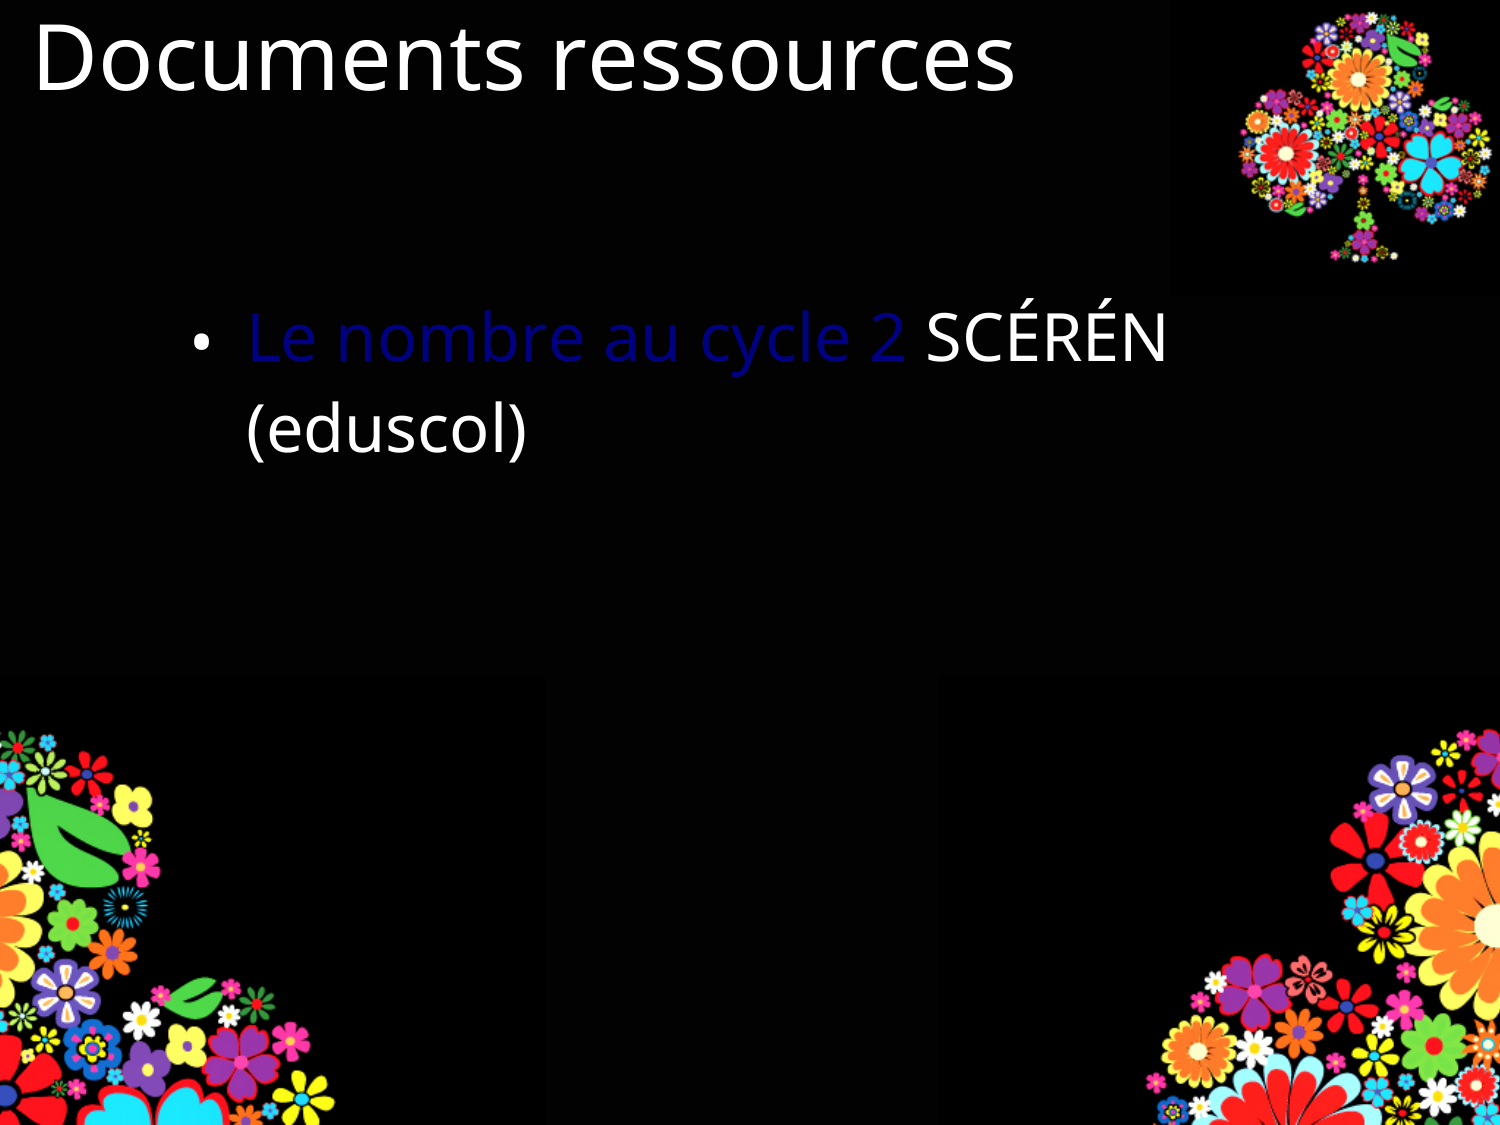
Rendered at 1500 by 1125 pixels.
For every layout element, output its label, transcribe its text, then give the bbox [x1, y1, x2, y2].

picture [0, 0, 1500, 1125]
list Le nombre au cycle 2 SCÉRÉN (eduscol) [174, 287, 1375, 923]
title Documents ressources [17, 0, 1476, 117]
